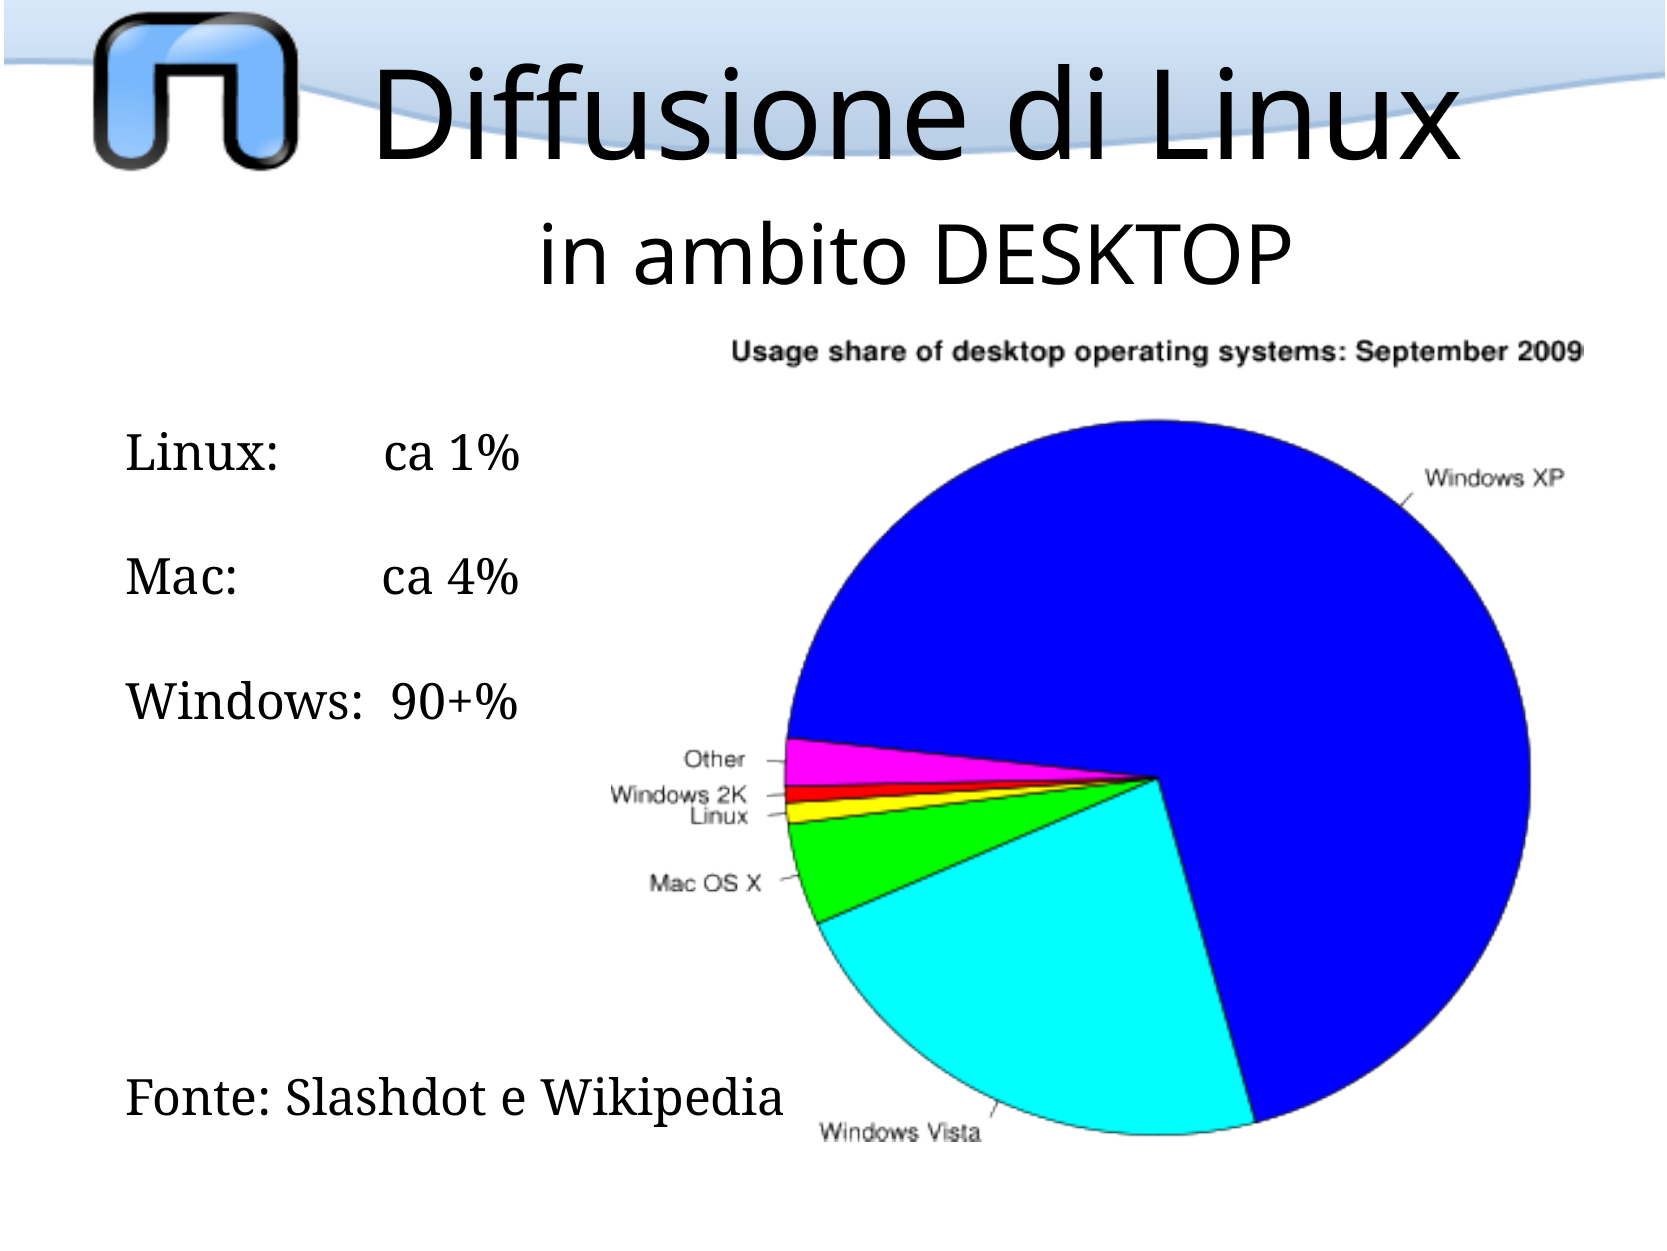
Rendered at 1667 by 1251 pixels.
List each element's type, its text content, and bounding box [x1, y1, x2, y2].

title Diffusione di Linux in ambito DESKTOP [166, 49, 1667, 286]
picture [0, 0, 1667, 1251]
list Linux: ca 1% Mac: ca 4% Windows: 90+% Fonte: Slashdot e Wikipedia [83, 292, 816, 1118]
